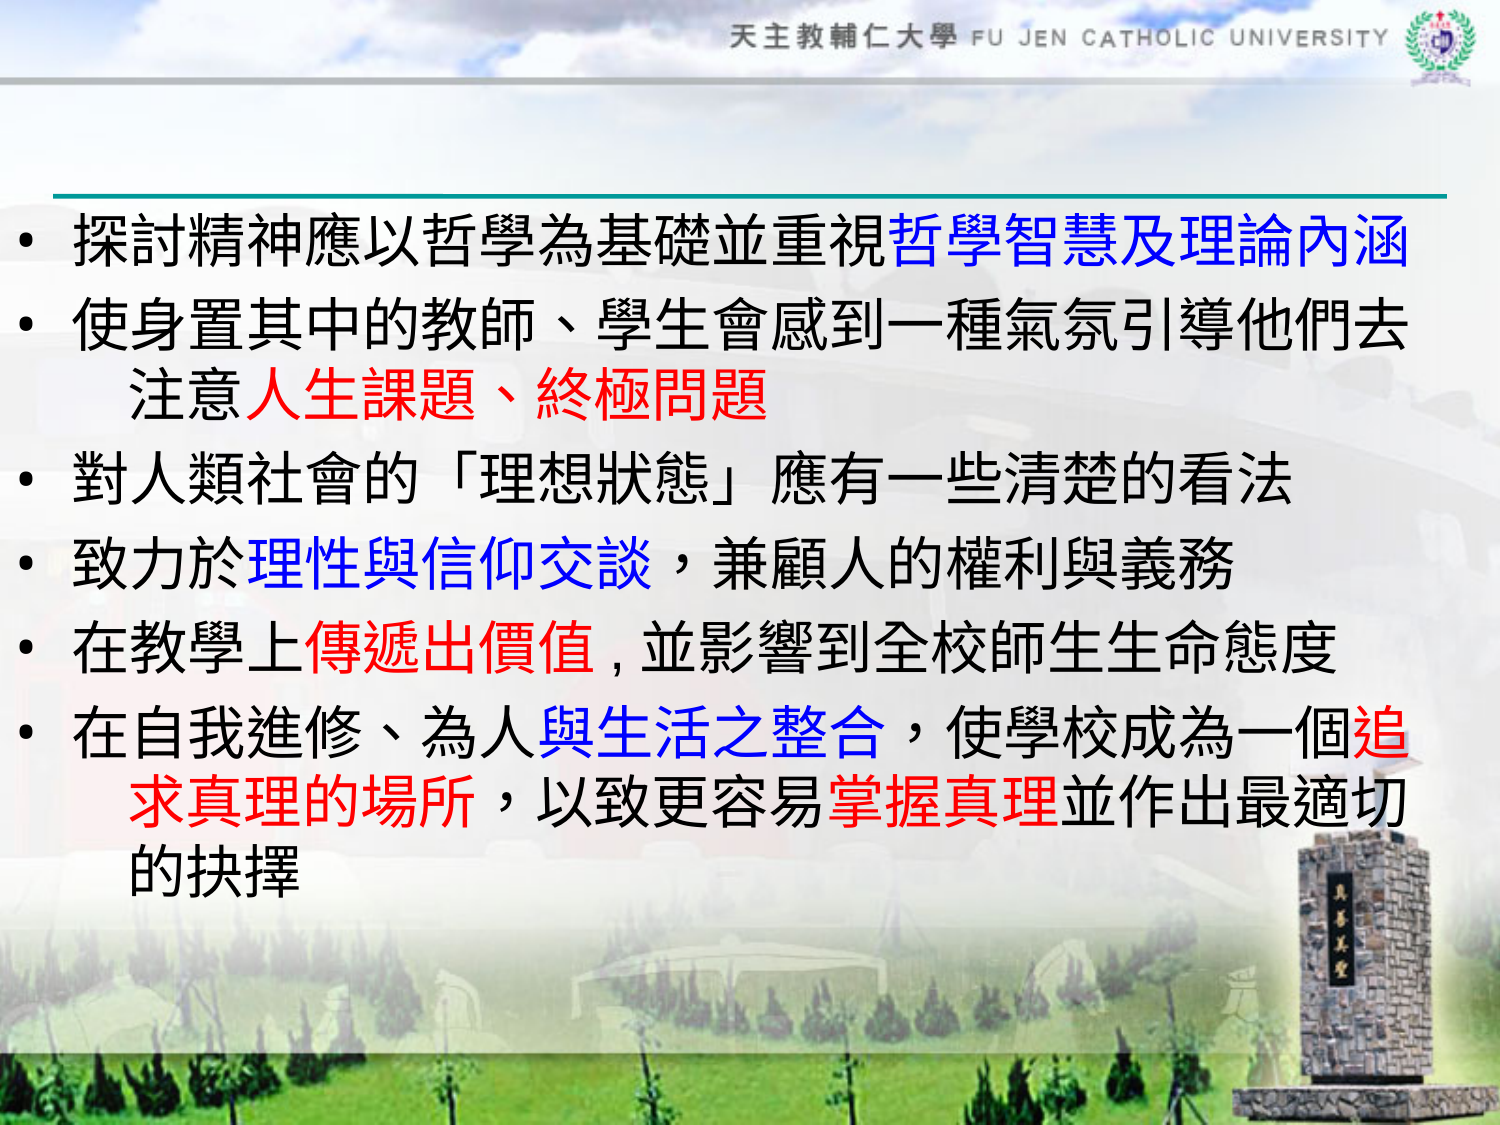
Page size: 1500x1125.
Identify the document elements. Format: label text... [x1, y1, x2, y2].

list 探討精神應以哲學為基礎並重視哲學智慧及理論內涵 使身置其中的教師、學生會感到一種氣氛引導他們去注意人生課題、終極問題 對人類社會的「理想狀態」應有一些清楚的看法 致力於理性與信仰交談，兼顧人的權利與義務 在教學上傳遞出價值,並影響到全校師生生命態度 在自我進修、為人與生活之整合，使學校成為一個追求真理的場所，以致更容易掌握真理並作出最適切的抉擇 [0, 196, 1447, 1012]
